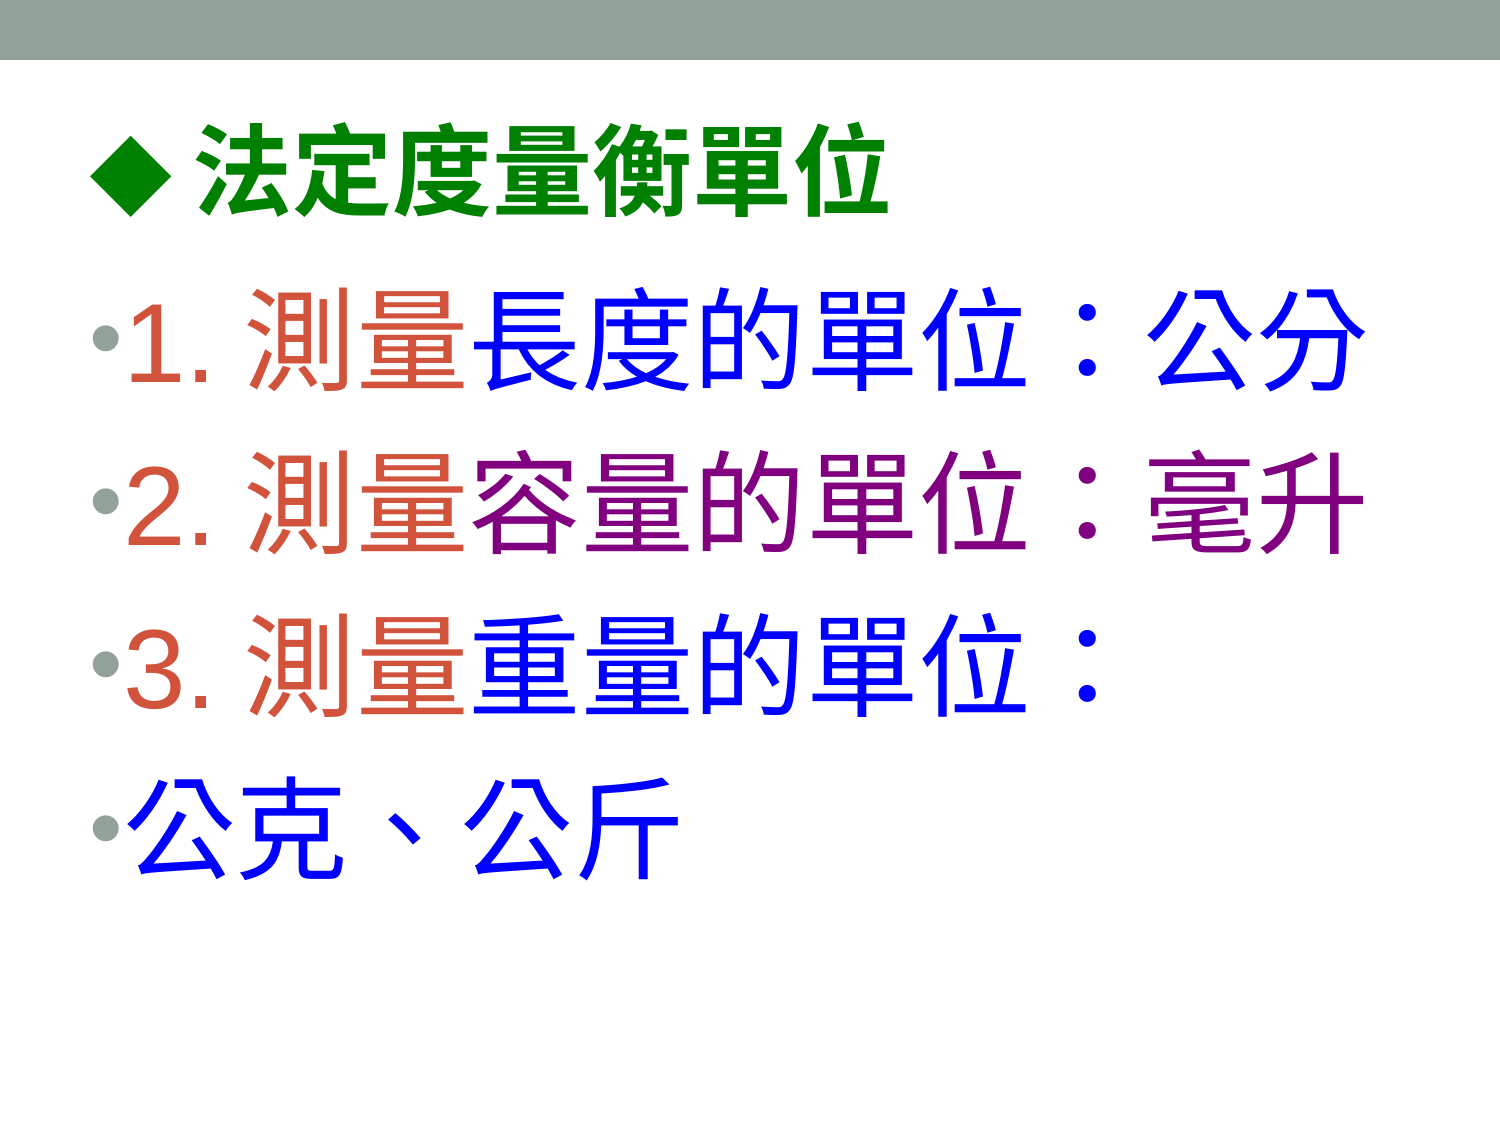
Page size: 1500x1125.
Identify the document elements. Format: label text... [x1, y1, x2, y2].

list 1.測量長度的單位：公分 2.測量容量的單位：毫升 3.測量重量的單位： 公克、公斤 [75, 262, 1426, 1063]
title ◆法定度量衡單位 [75, 87, 1426, 250]
